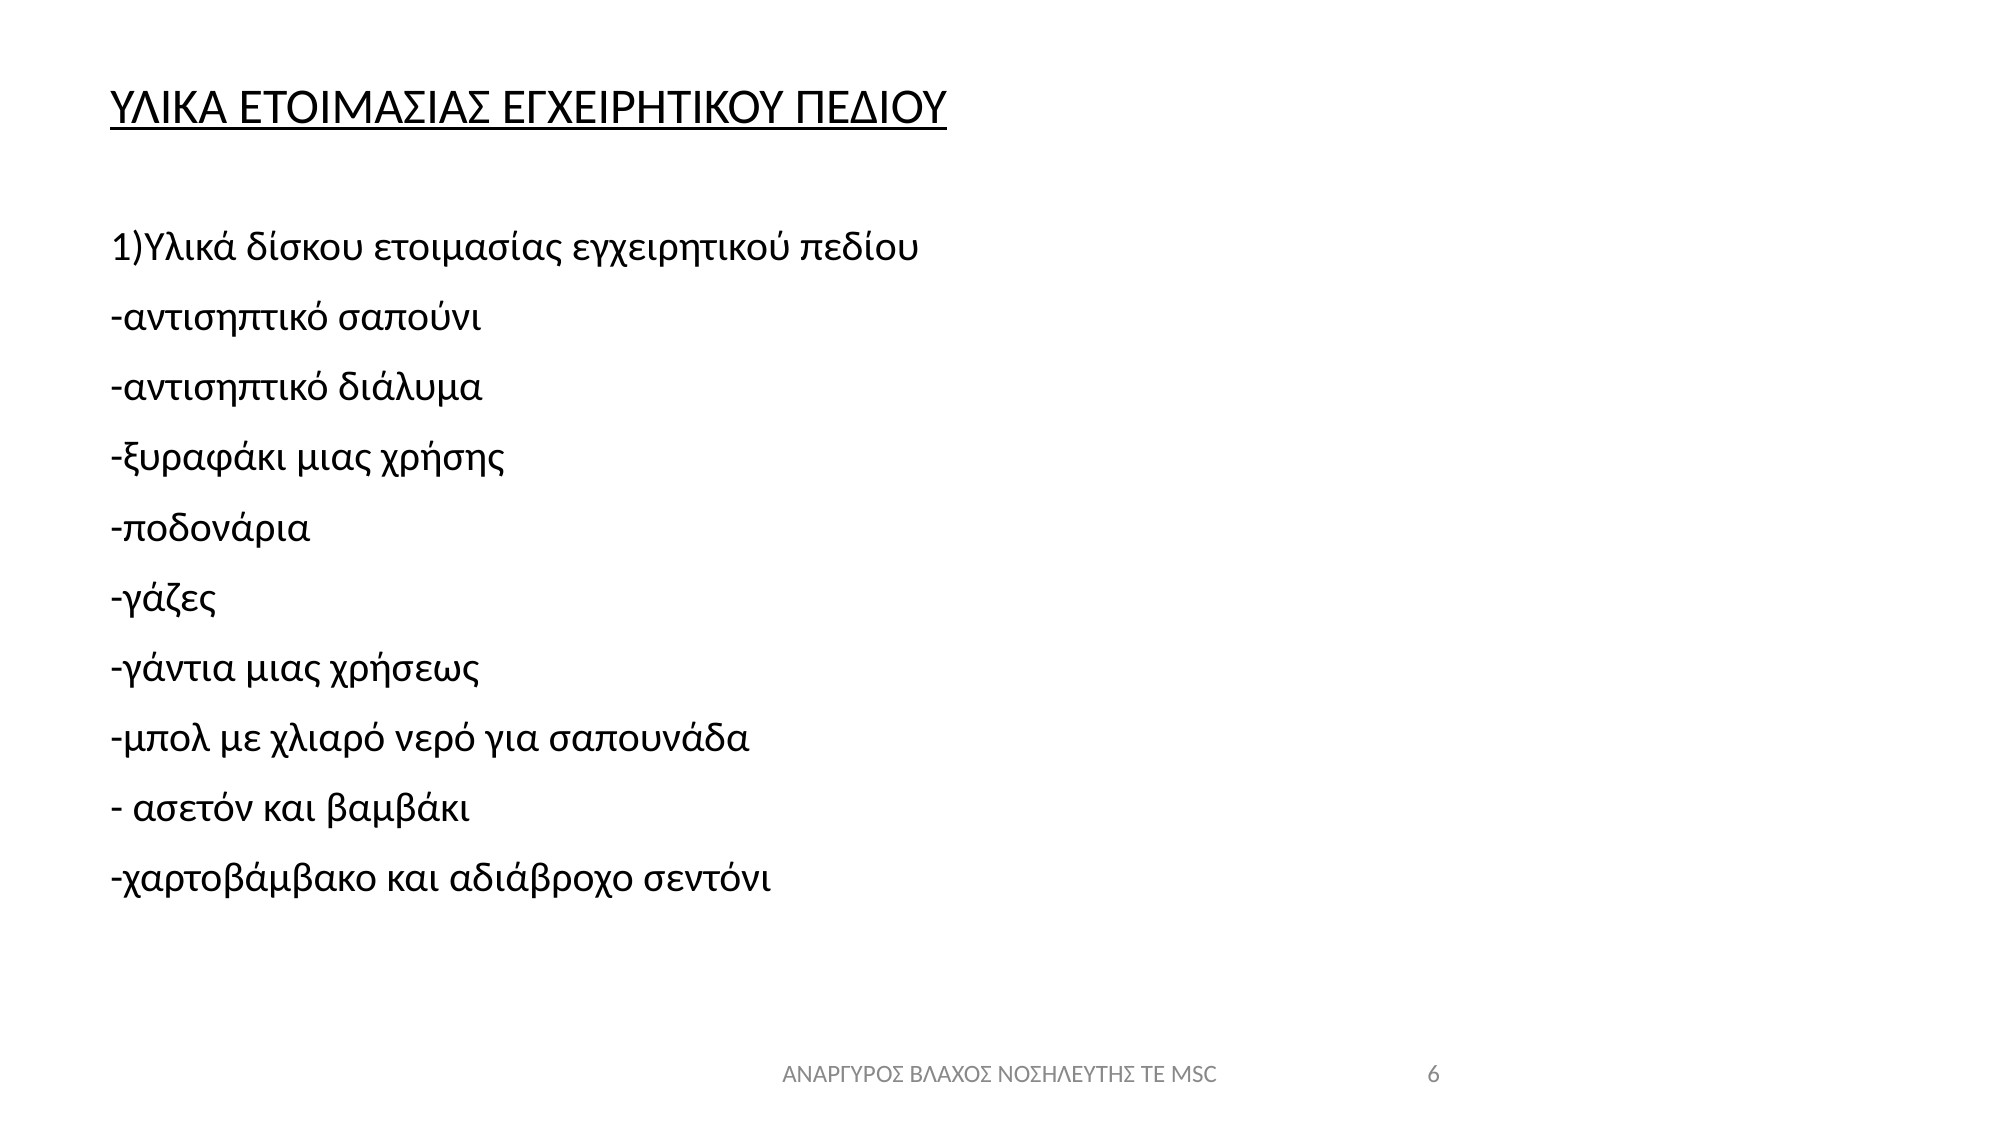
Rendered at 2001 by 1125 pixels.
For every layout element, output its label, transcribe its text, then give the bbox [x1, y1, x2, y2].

text_box ΥΛΙΚΑ ΕΤΟΙΜΑΣΙΑΣ ΕΓΧΕΙΡΗΤΙΚΟΥ ΠΕΔΙΟΥ 1)Υλικά δίσκου ετοιμασίας εγχειρητικού πεδίου -αντισηπτικό σαπούνι -αντισηπτικό διάλυμα -ξυραφάκι μιας χρήσης -ποδονάρια -γάζες -γάντια μιας χρήσεως -μπολ με χλιαρό νερό για σαπουνάδα - ασετόν και βαμβάκι -χαρτοβάμβακο και αδιάβροχο σεντόνι [95, 62, 1905, 1125]
